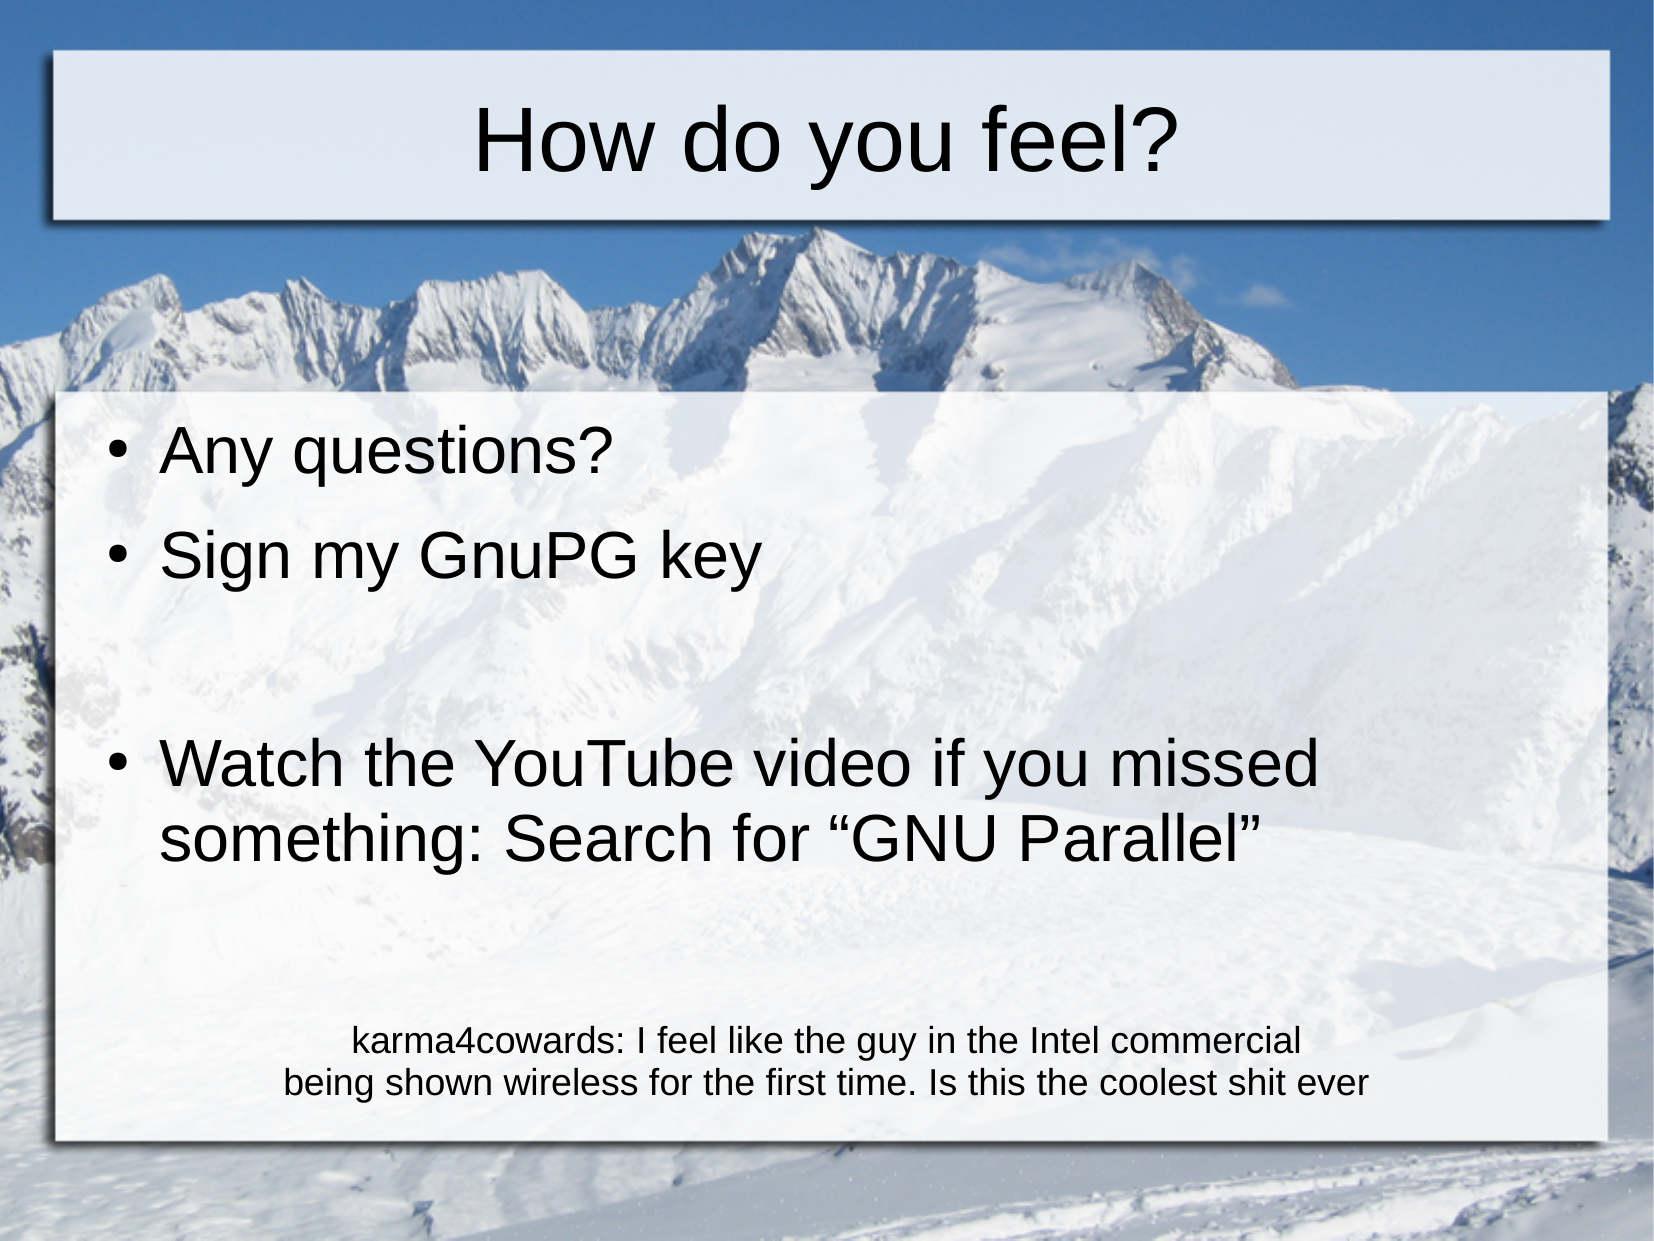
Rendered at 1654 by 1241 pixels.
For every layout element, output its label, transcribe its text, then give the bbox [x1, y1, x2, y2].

text_box karma4cowards: I feel like the guy in the Intel commercial being shown wireless for the first time. Is this the coolest shit ever [268, 1012, 1386, 1215]
title How do you feel? [59, 68, 1595, 212]
list Any questions? Sign my GnuPG key Watch the YouTube video if you missed something: Search for “GNU Parallel” [88, 413, 1571, 1218]
picture [0, 0, 1654, 1241]
